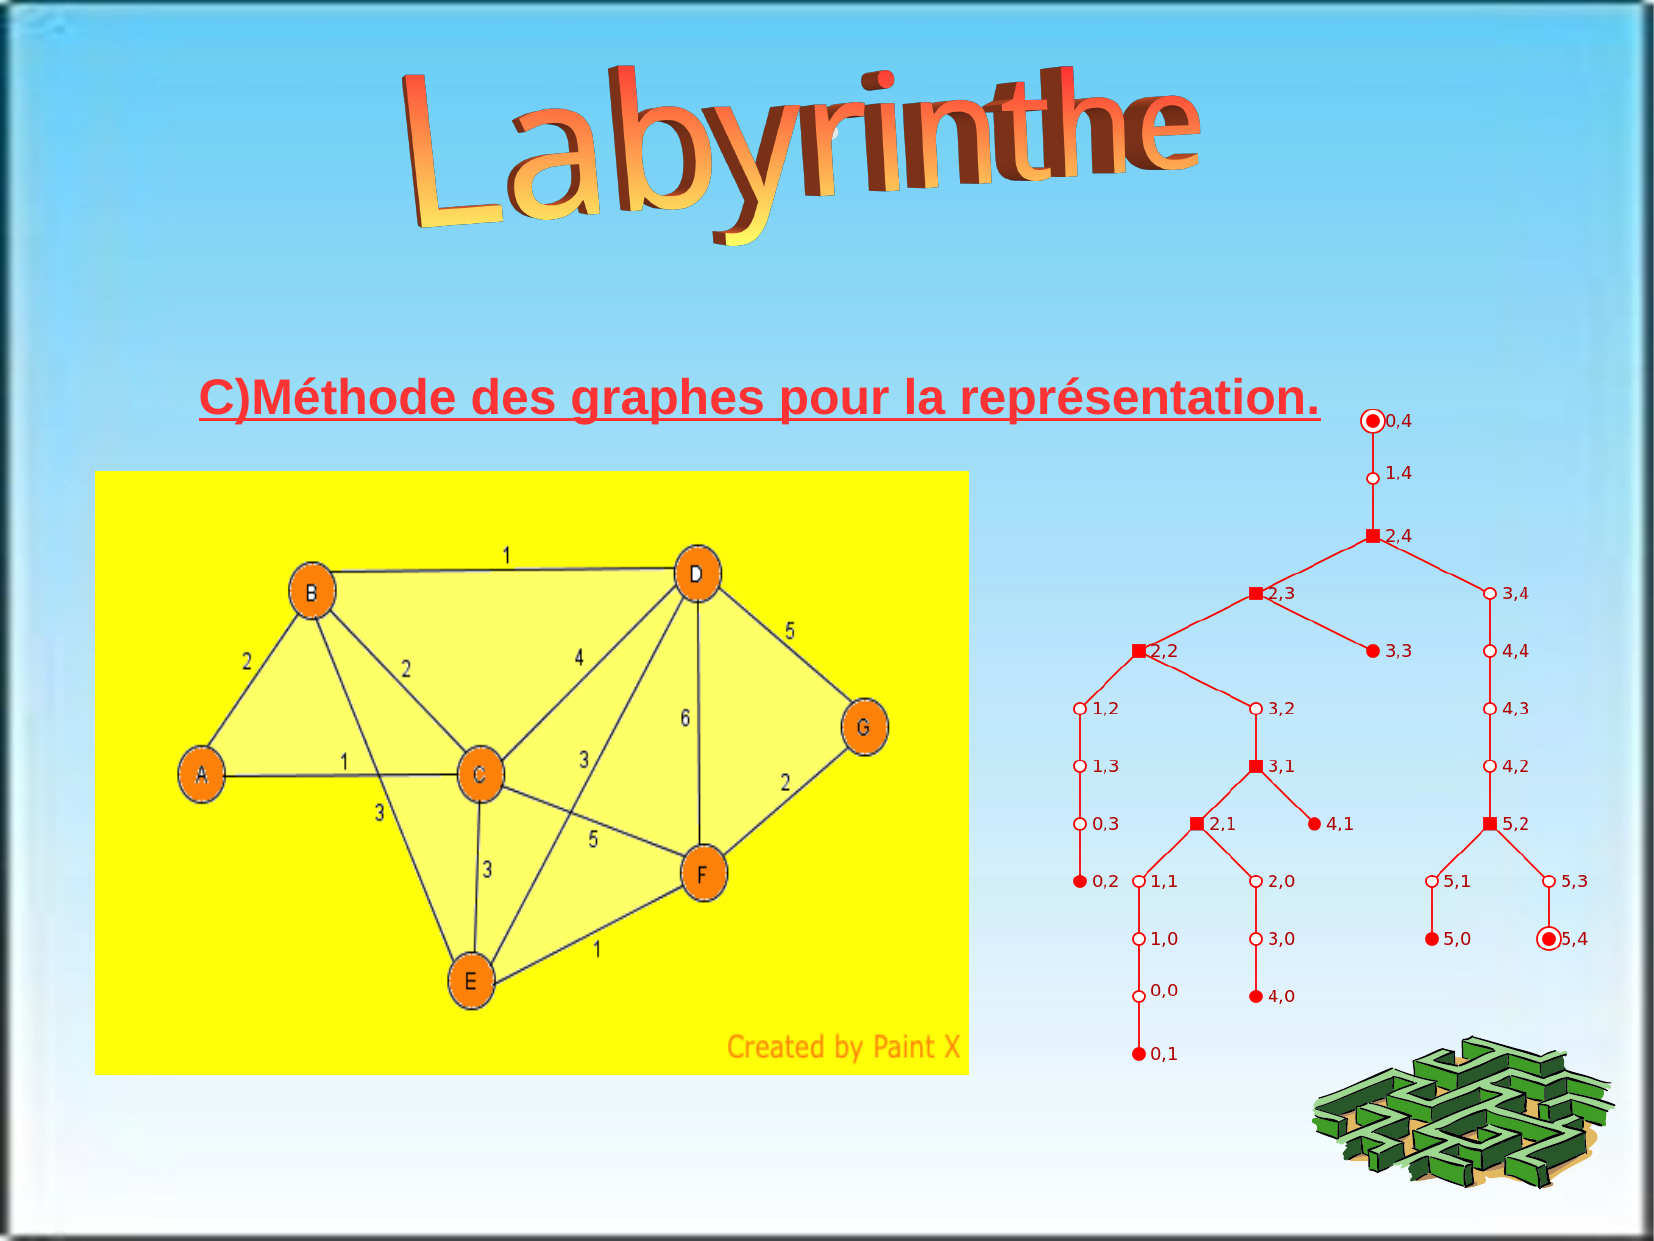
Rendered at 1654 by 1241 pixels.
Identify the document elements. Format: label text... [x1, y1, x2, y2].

picture [0, 0, 1654, 1241]
list C)Méthode des graphes pour la représentation. [115, 369, 1507, 1152]
title s [121, 19, 1534, 227]
